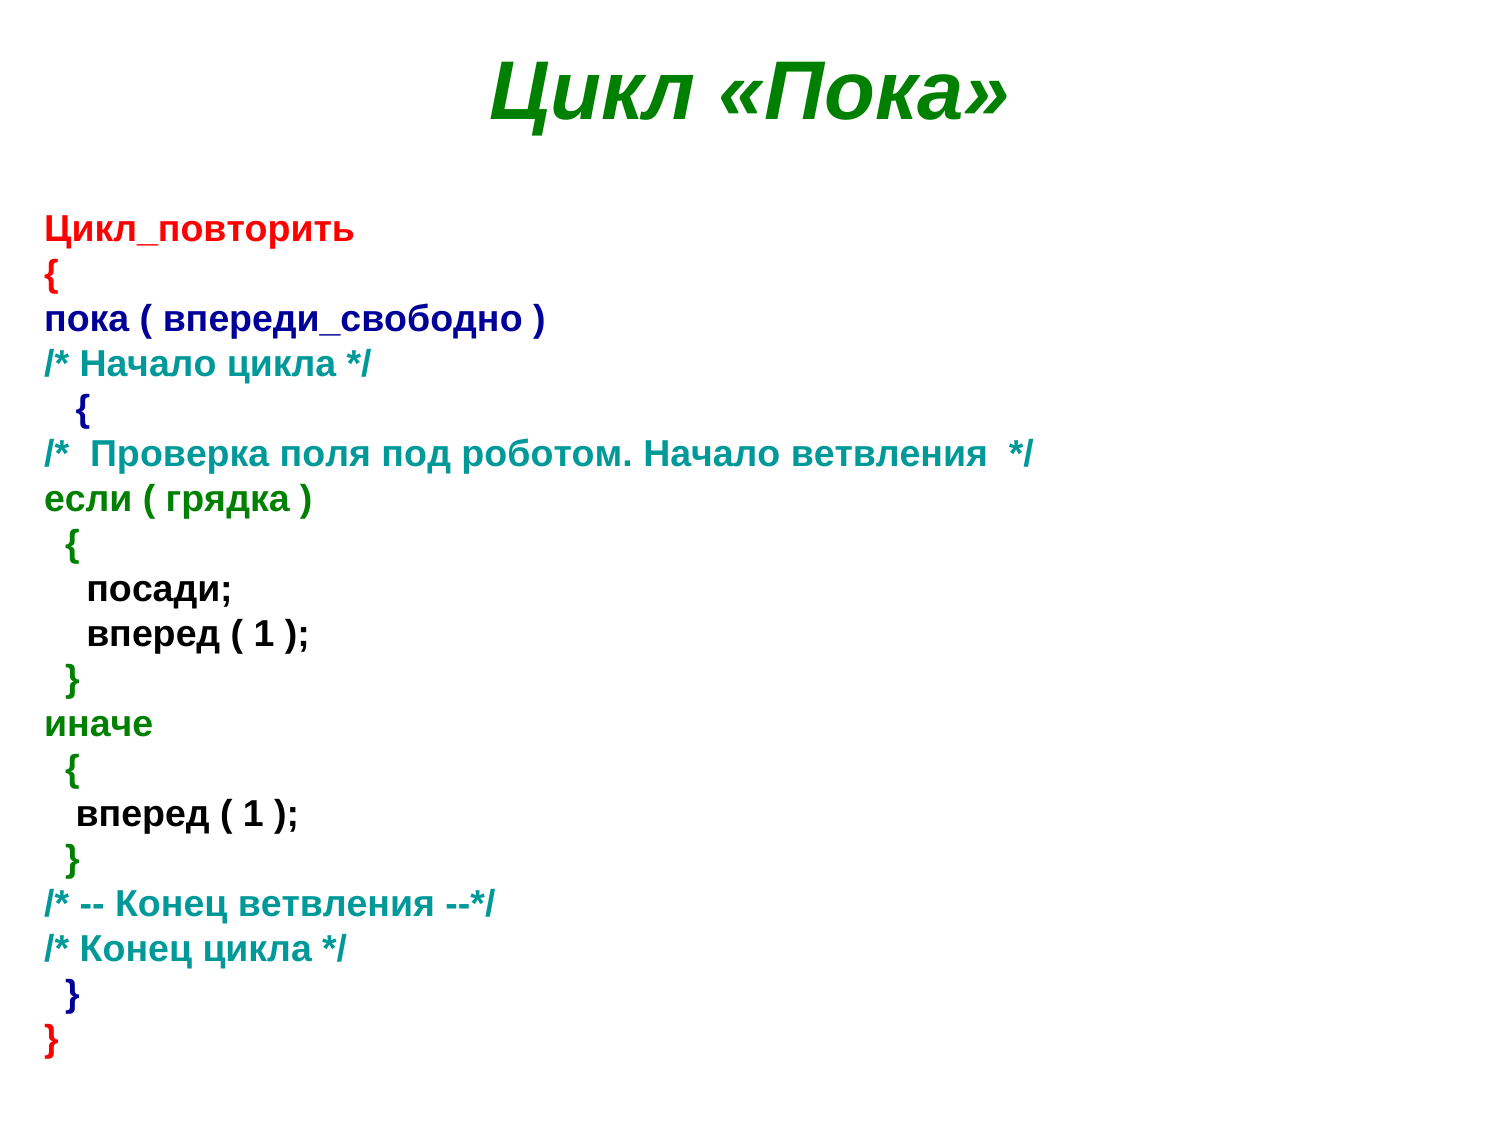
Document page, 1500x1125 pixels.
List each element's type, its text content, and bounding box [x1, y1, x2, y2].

text_box Цикл_повторить { пока ( впереди_свободно ) /* Начало цикла */ { /* Проверка поля под роботом. Начало ветвления */ если ( грядка ) { посади; вперед ( 1 ); } иначе { вперед ( 1 ); } /* -- Конец ветвления --*/ /* Конец цикла */ } } [29, 196, 1447, 1067]
title Цикл «Пока» [75, 36, 1426, 146]
